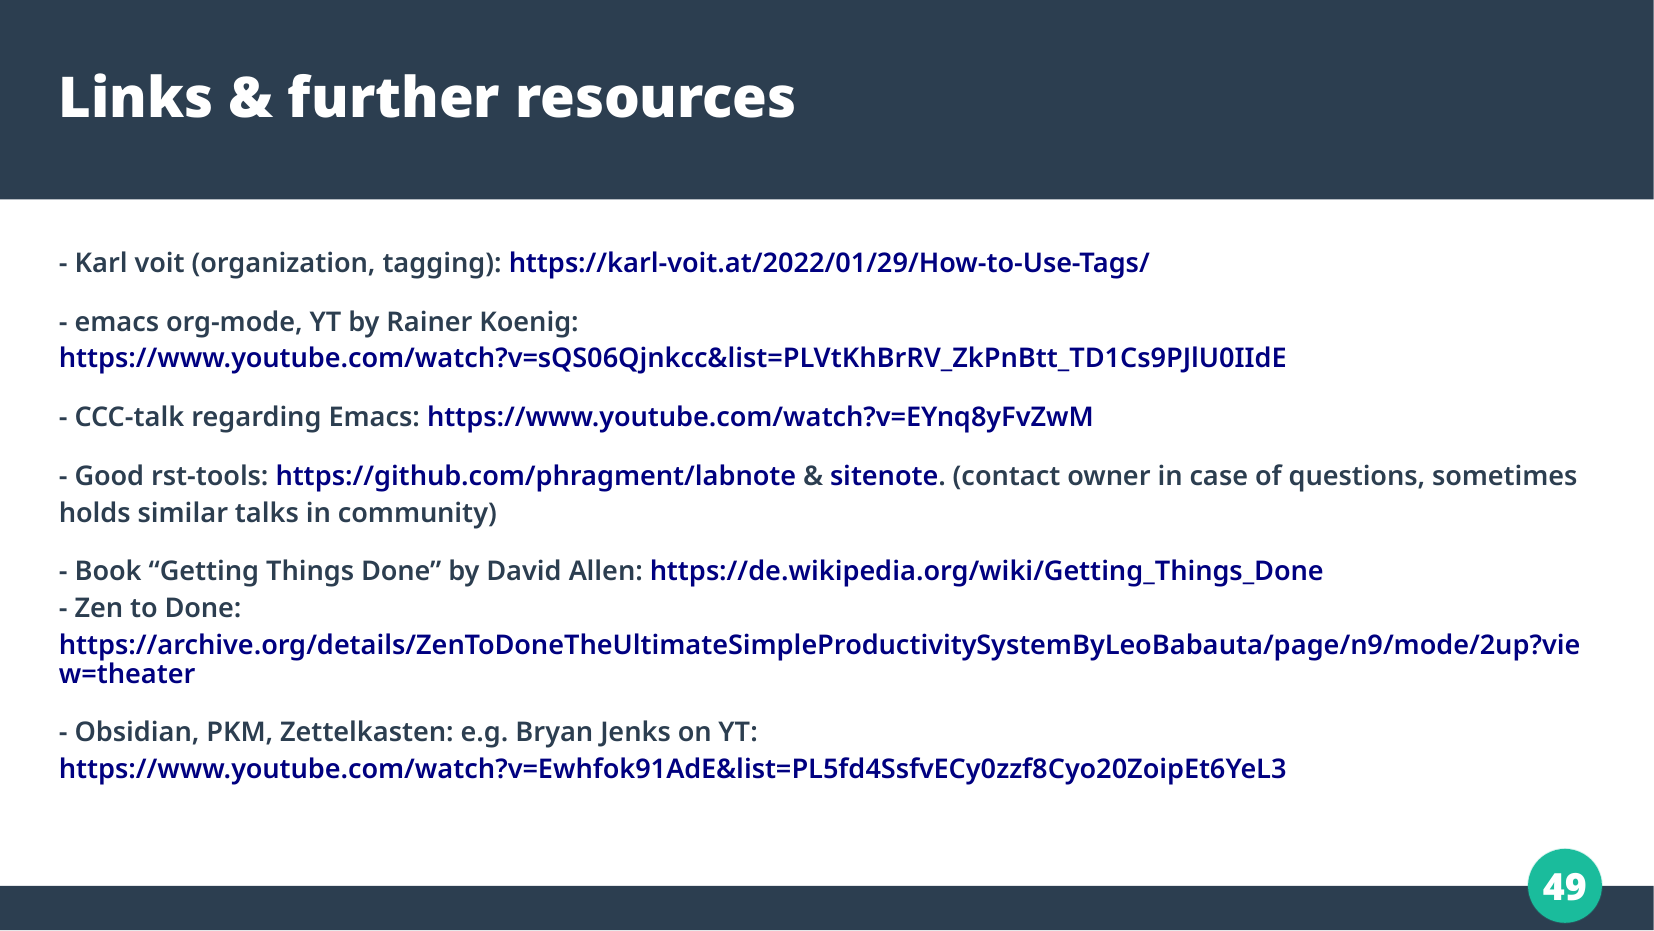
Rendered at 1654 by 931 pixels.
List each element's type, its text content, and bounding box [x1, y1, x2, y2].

title Links & further resources [59, 37, 1595, 155]
list - Karl voit (organization, tagging): https://karl-voit.at/2022/01/29/How-to-Use-Tags/ - emacs org-mode, YT by Rainer Koenig: https://www.youtube.com/watch?v=sQS06Qjnkcc&list=PLVtKhBrRV_ZkPnBtt_TD1Cs9PJlU0IIdE - CCC-talk regarding Emacs: https://www.youtube.com/watch?v=EYnq8yFvZwM - Good rst-tools: https://github.com/phragment/labnote & sitenote. (contact owner in case of questions, sometimes holds similar talks in community) - Book “Getting Things Done” by David Allen: https://de.wikipedia.org/wiki/Getting_Things_Done - Zen to Done: https://archive.org/details/ZenToDoneTheUltimateSimpleProductivitySystemByLeoBabauta/page/n9/mode/2up?view=theater - Obsidian, PKM, Zettelkasten: e.g. Bryan Jenks on YT: https://www.youtube.com/watch?v=Ewhfok91AdE&list=PL5fd4SsfvECy0zzf8Cyo20ZoipEt6YeL3 [59, 243, 1595, 864]
